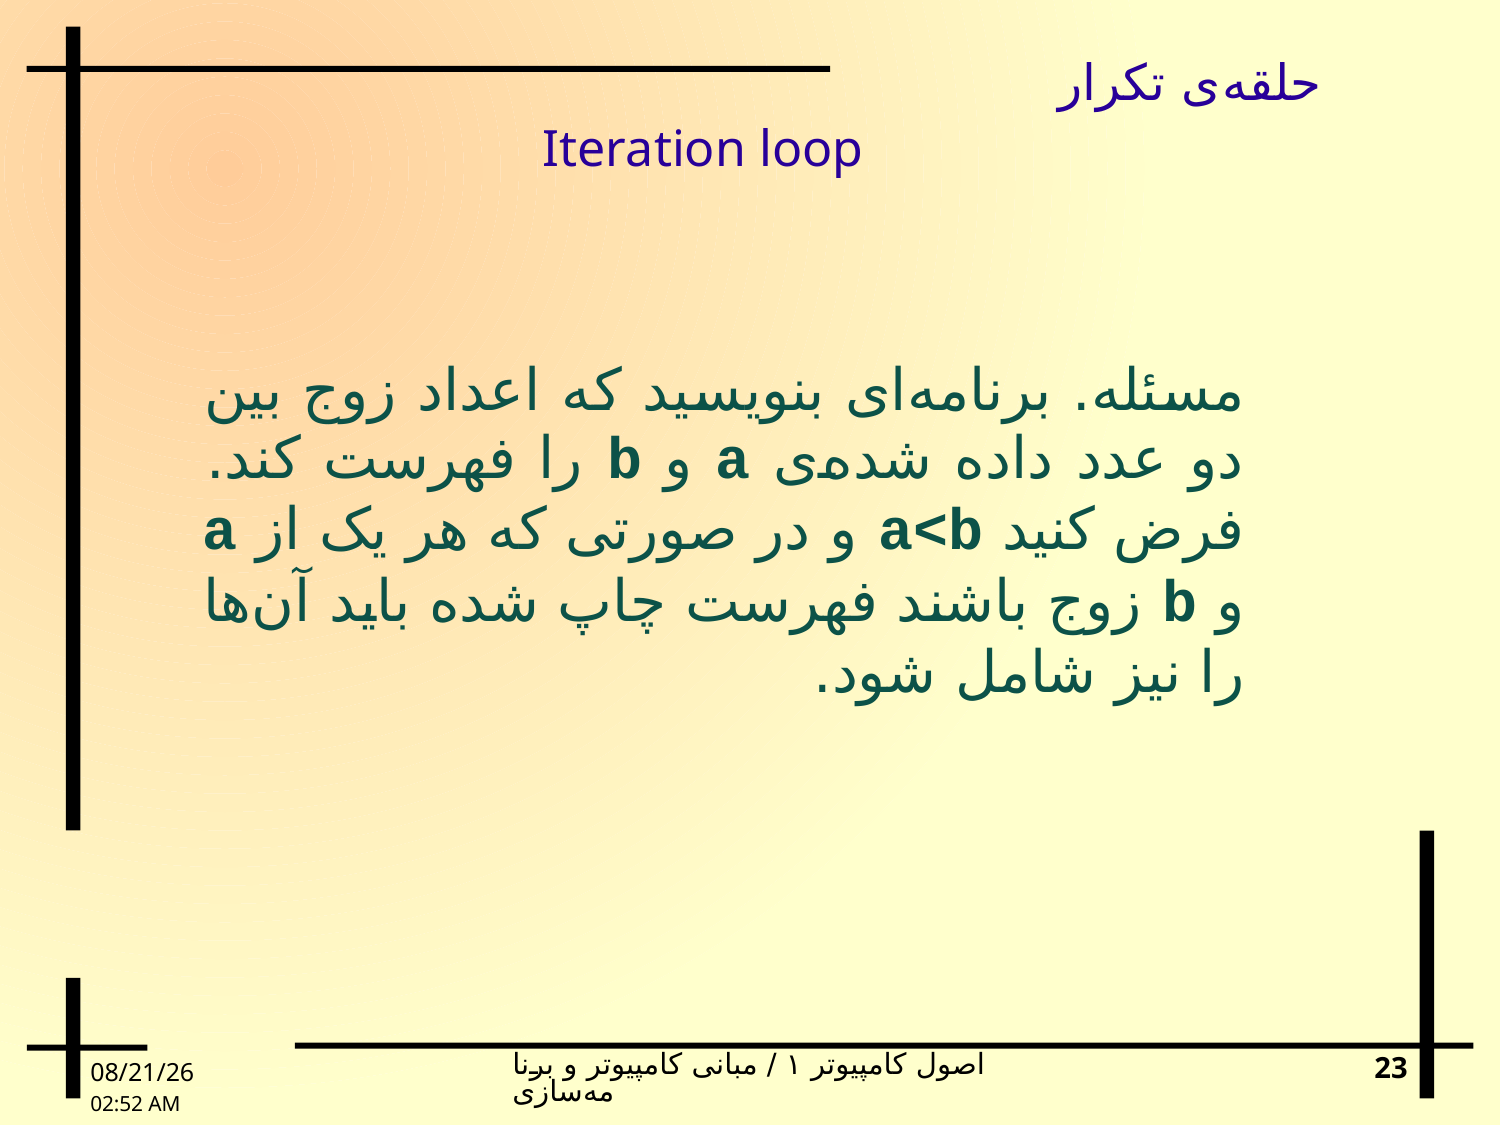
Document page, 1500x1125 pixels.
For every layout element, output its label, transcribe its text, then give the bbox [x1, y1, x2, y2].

list مسئله. برنامه‌ای بنویسید که اعداد زوج بین دو عدد داده شده‌ی a و b را فهرست کند. فرض کنید a<b و در صورتی که هر یک از a و b زوج باشند فهرست چاپ شده باید آن‌ها را نیز شامل شود. [202, 356, 1298, 721]
title حلقه‌ی تکرار Iteration loop [62, 57, 1344, 178]
